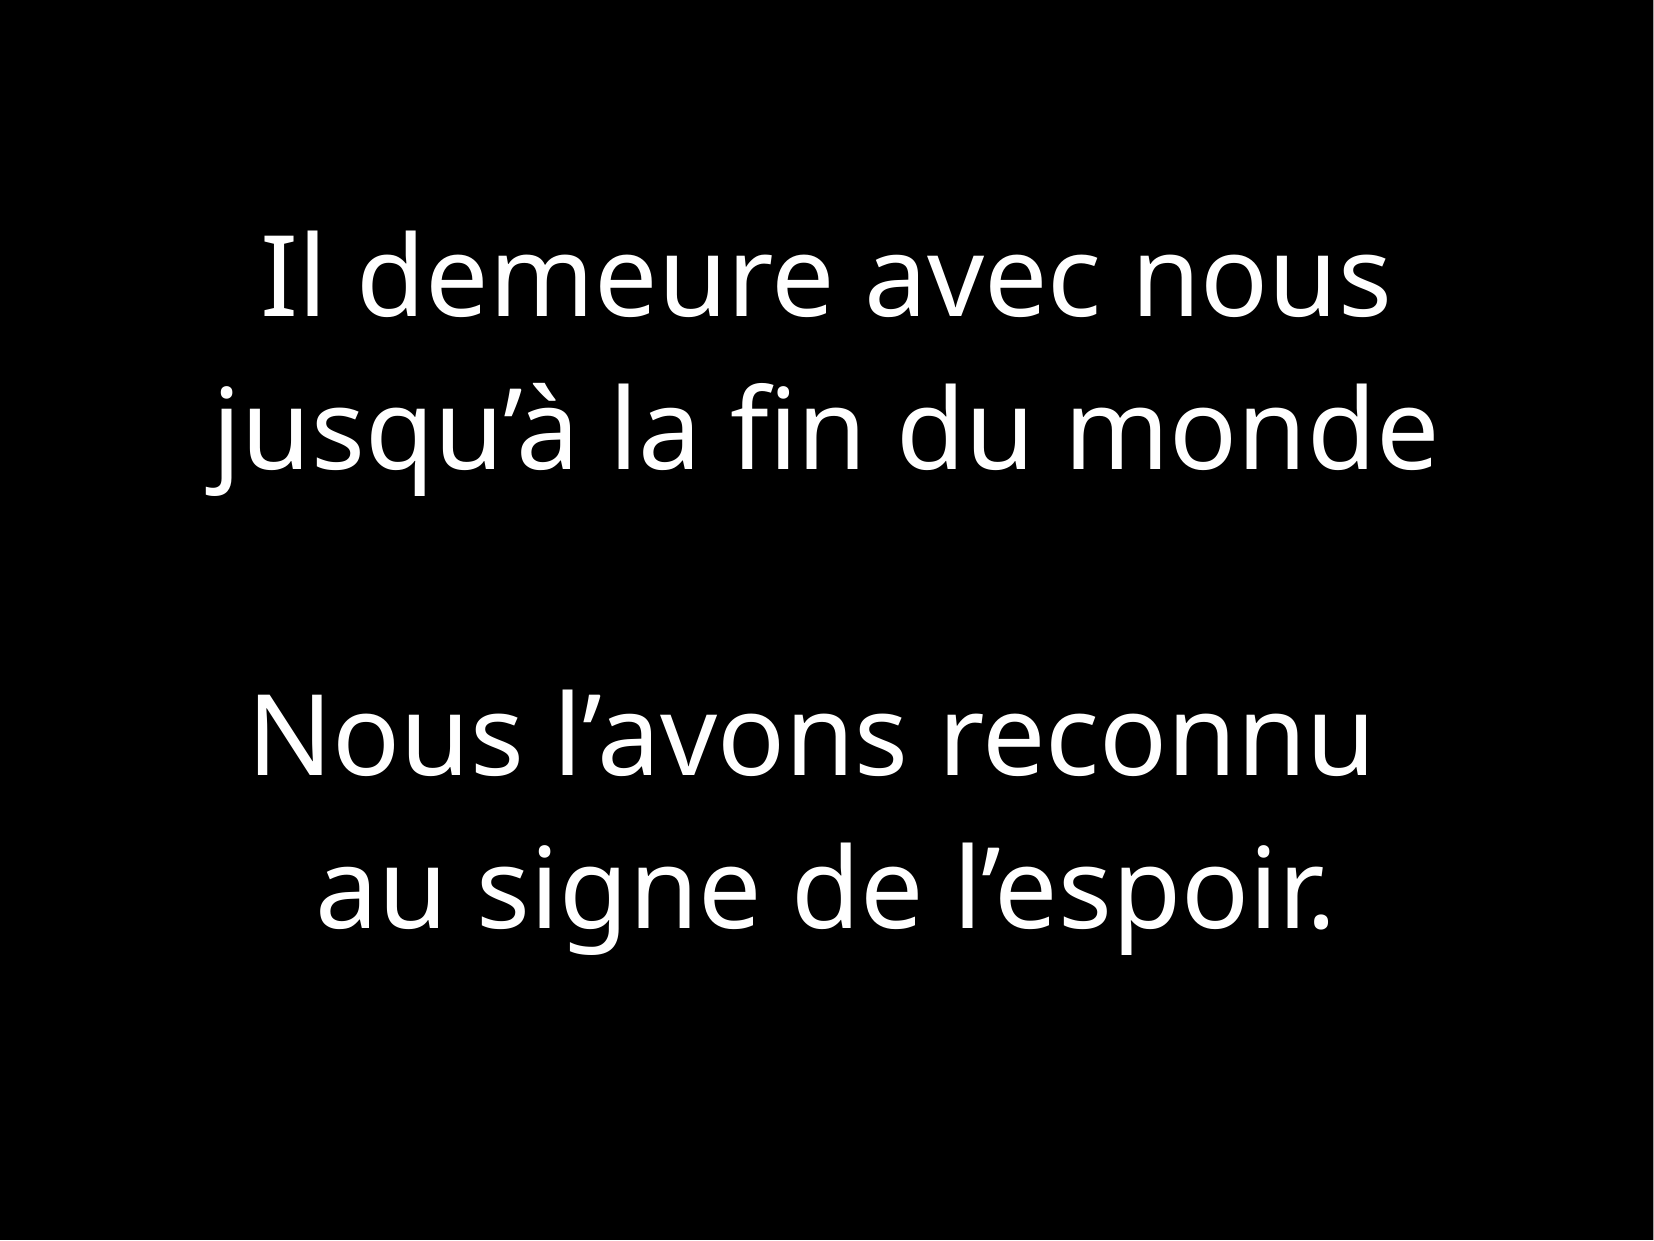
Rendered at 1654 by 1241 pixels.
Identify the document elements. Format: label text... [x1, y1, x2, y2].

subtitle Il demeure avec nous jusqu’à la fin du monde Nous l’avons reconnu au signe de l’espoir. [82, 49, 1571, 1109]
